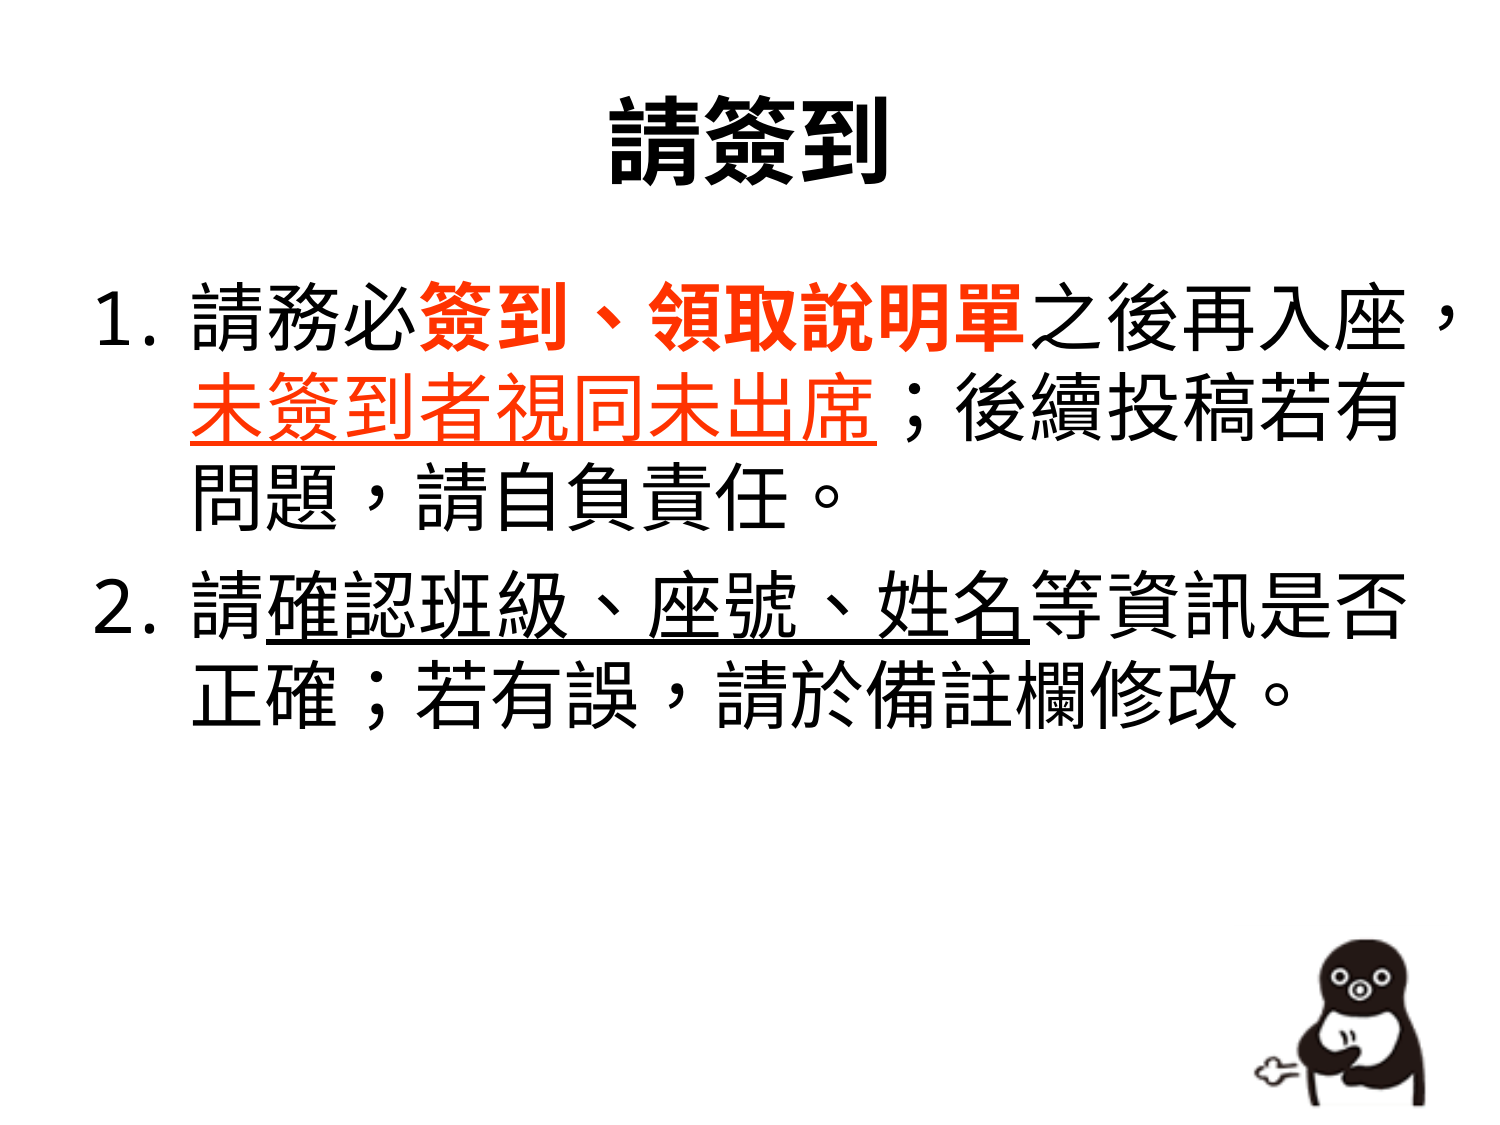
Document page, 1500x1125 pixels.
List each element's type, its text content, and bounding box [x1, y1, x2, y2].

title 請簽到 [75, 45, 1426, 233]
picture [1234, 924, 1449, 1125]
list 請務必簽到、領取說明單之後再入座，未簽到者視同未出席；後續投稿若有問題，請自負責任。 請確認班級、座號、姓名等資訊是否正確；若有誤，請於備註欄修改。 [75, 262, 1426, 1005]
